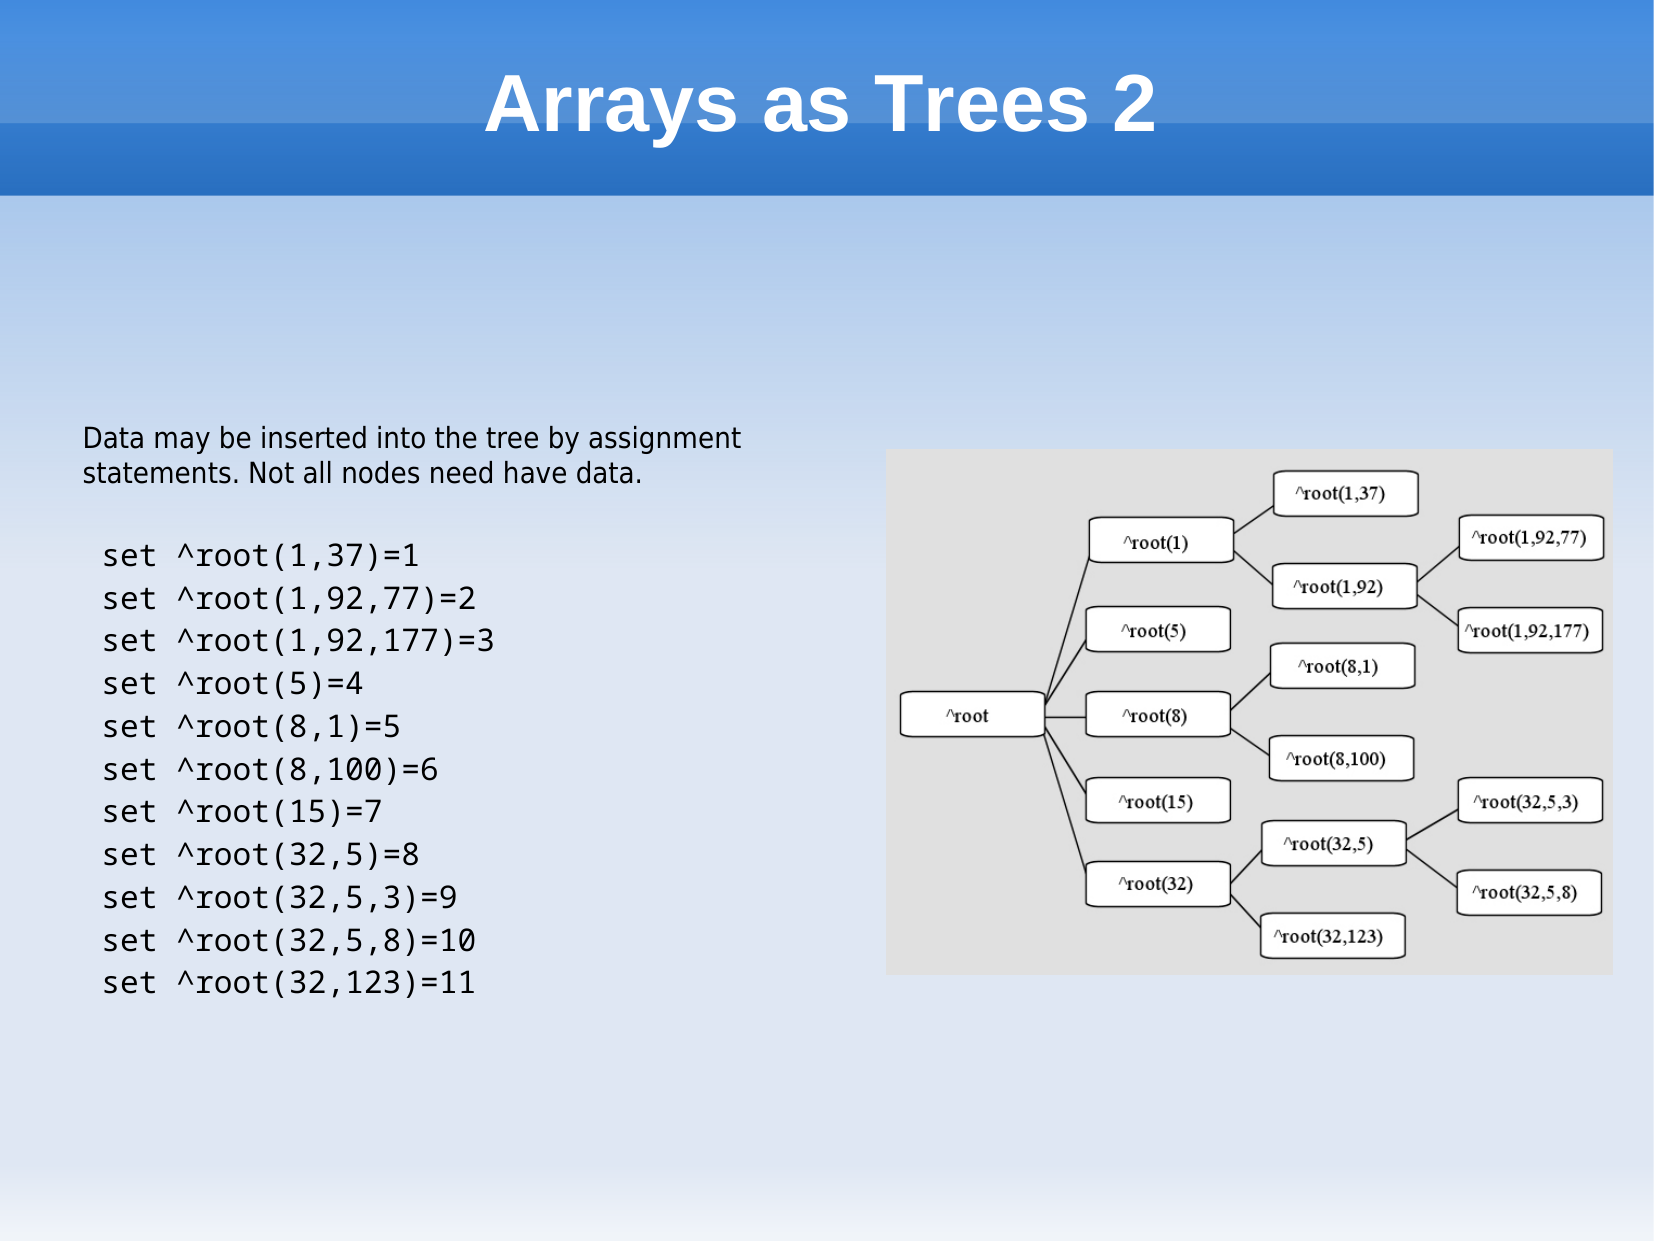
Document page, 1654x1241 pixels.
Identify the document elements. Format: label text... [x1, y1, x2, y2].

picture [0, 0, 1654, 1241]
title Arrays as Trees 2 [76, 0, 1565, 208]
subtitle Data may be inserted into the tree by assignment statements. Not all nodes need have data. set ^root(1,37)=1 set ^root(1,92,77)=2 set ^root(1,92,177)=3 set ^root(5)=4 set ^root(8,1)=5 set ^root(8,100)=6 set ^root(15)=7 set ^root(32,5)=8 set ^root(32,5,3)=9 set ^root(32,5,8)=10 set ^root(32,123)=11 [82, 225, 901, 1201]
